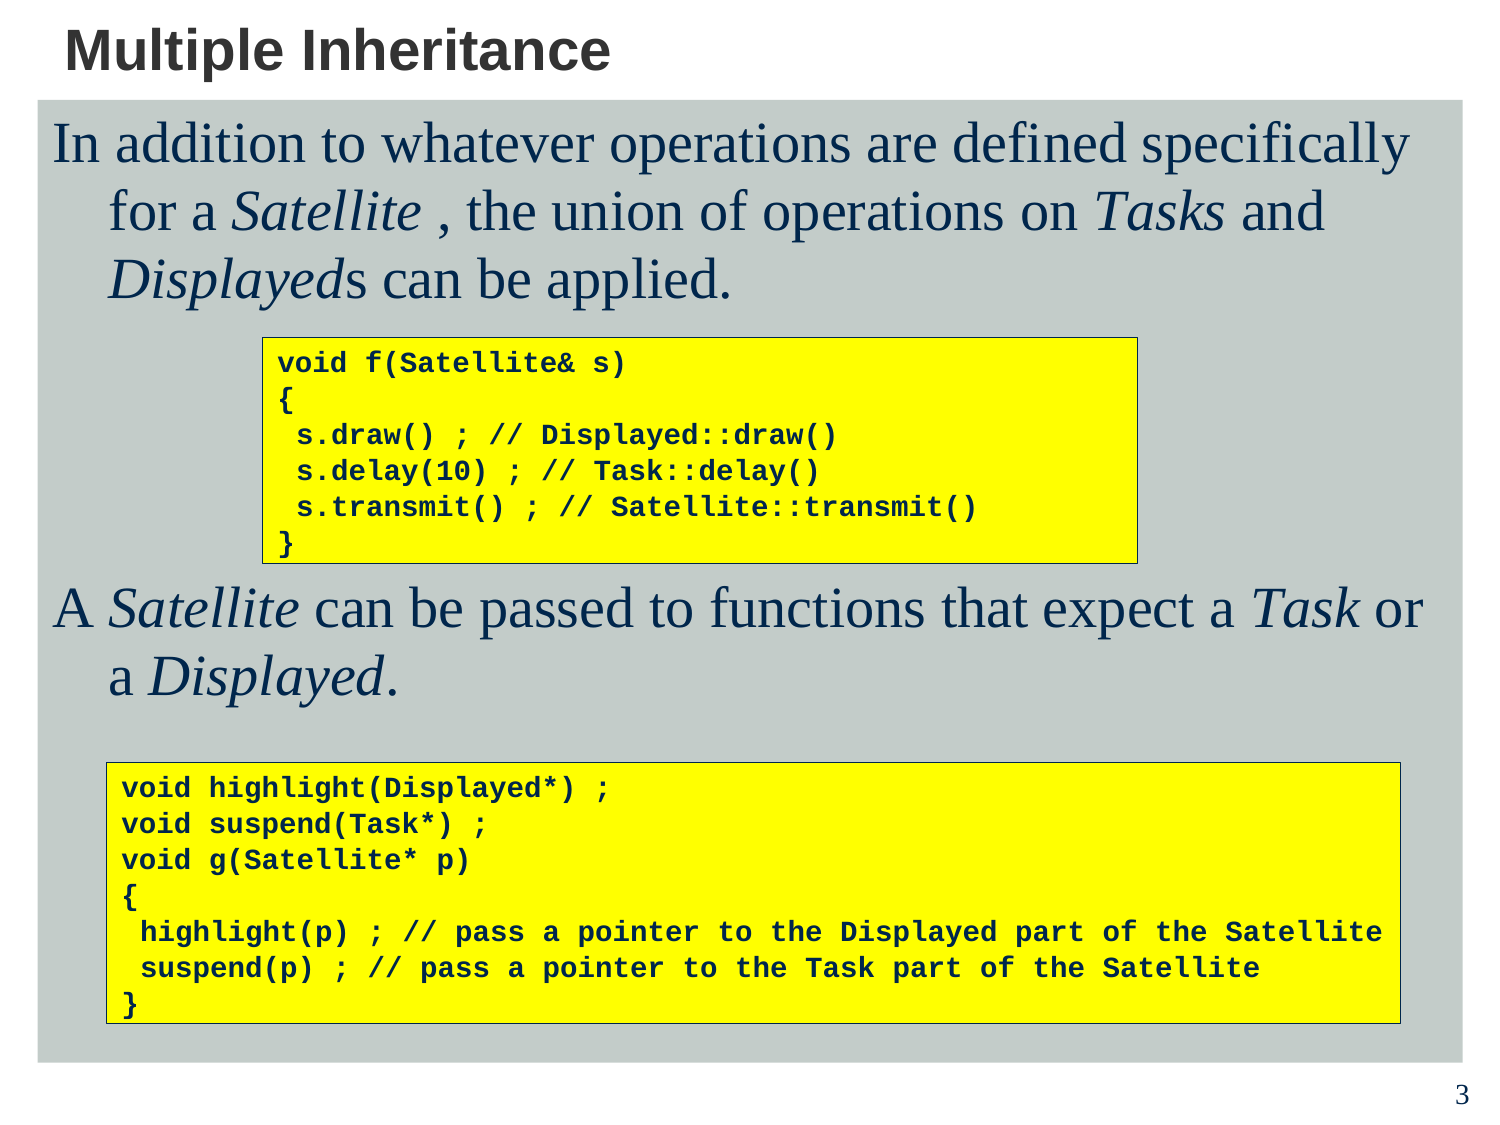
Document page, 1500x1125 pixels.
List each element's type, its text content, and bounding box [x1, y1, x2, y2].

title Multiple Inheritance [50, 0, 1450, 91]
text_box void f(Satellite& s) { s.draw() ; // Displayed::draw() s.delay(10) ; // Task::delay() s.transmit() ; // Satellite::transmit() } [262, 337, 1138, 569]
text_box void highlight(Displayed*) ; void suspend(Task*) ; void g(Satellite* p) { highlight(p) ; // pass a pointer to the Displayed part of the Satellite suspend(p) ; // pass a pointer to the Task part of the Satellite } [106, 762, 1401, 1031]
list In addition to whatever operations are defined specifically for a Satellite , the union of operations on Tasks and Displayeds can be applied. A Satellite can be passed to functions that expect a Task or a Displayed. [37, 99, 1463, 1063]
